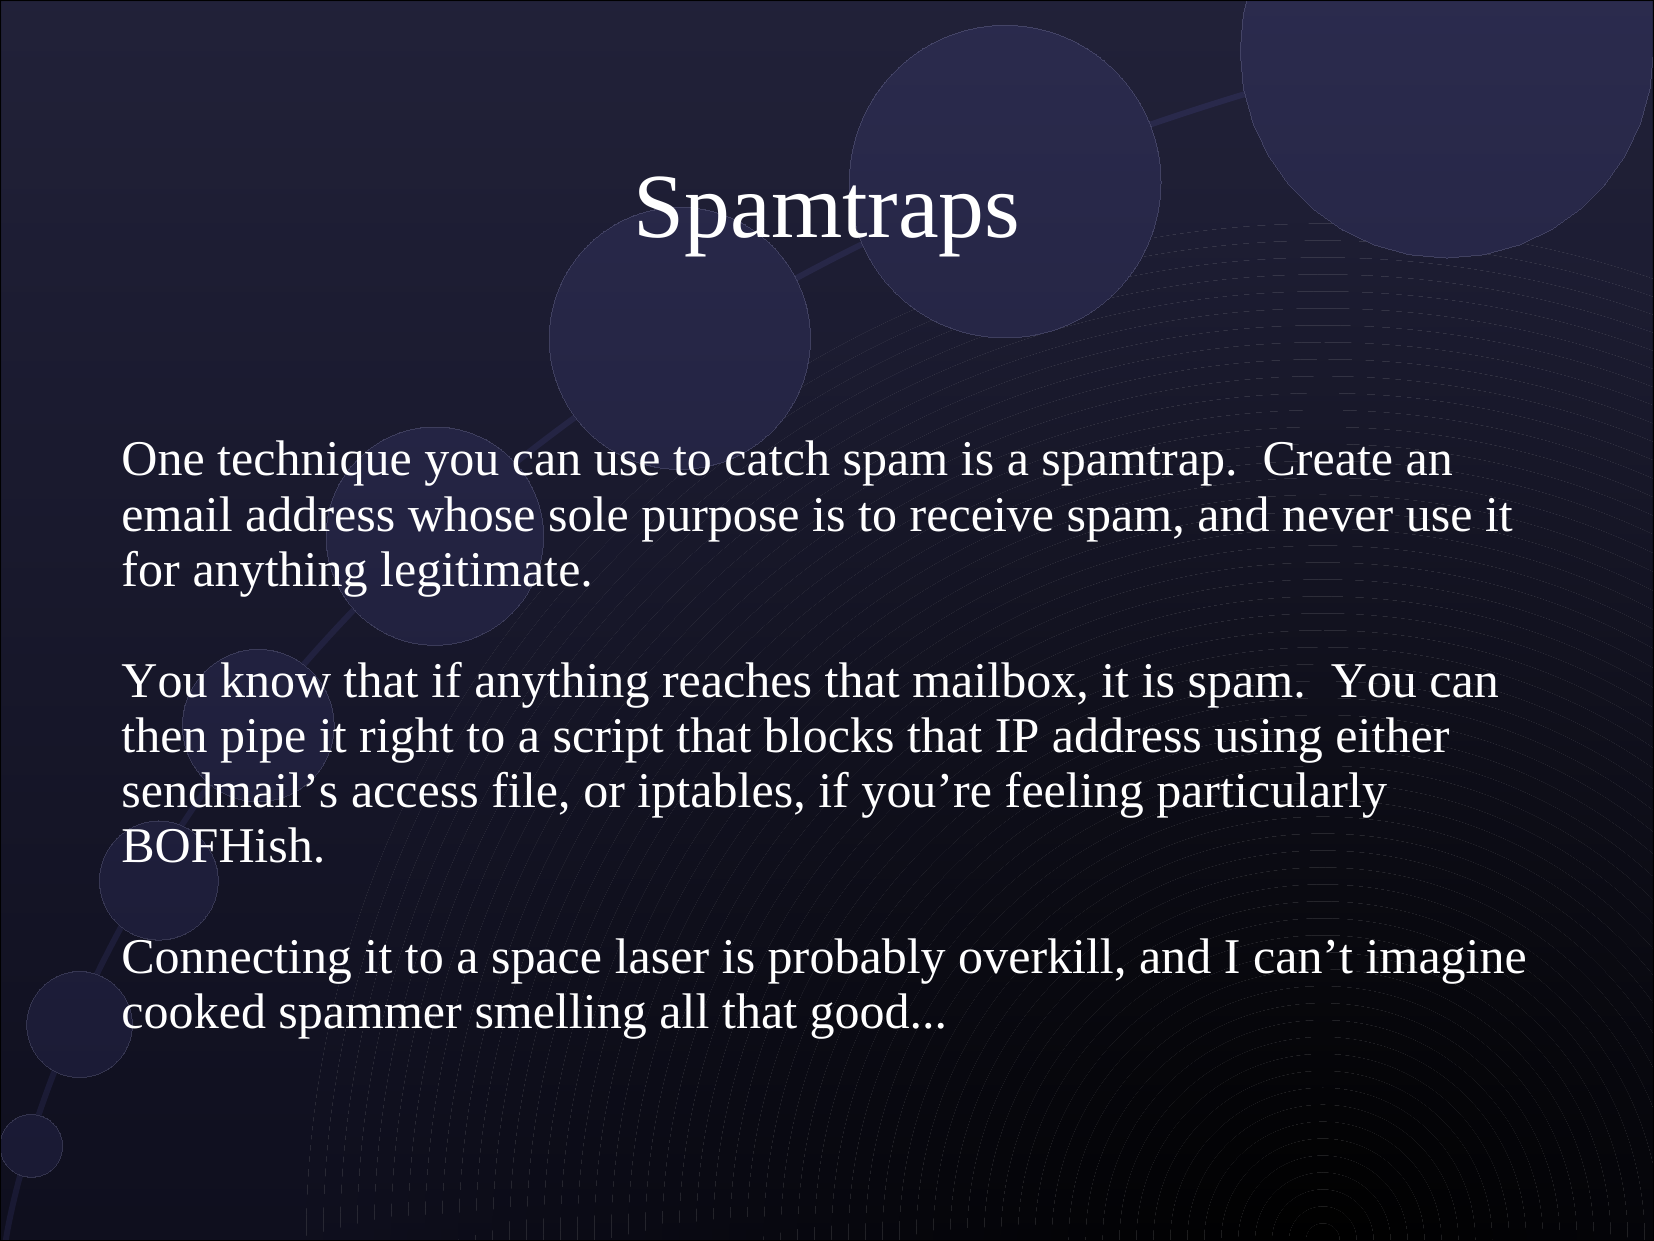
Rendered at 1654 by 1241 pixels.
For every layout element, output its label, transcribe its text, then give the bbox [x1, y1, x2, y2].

subtitle One technique you can use to catch spam is a spamtrap. Create an email address whose sole purpose is to receive spam, and never use it for anything legitimate. You know that if anything reaches that mailbox, it is spam. You can then pipe it right to a script that blocks that IP address using either sendmail’s access file, or iptables, if you’re feeling particularly BOFHish. Connecting it to a space laser is probably overkill, and I can’t imagine cooked spammer smelling all that good... [121, 344, 1534, 1127]
title Spamtraps [121, 102, 1534, 311]
